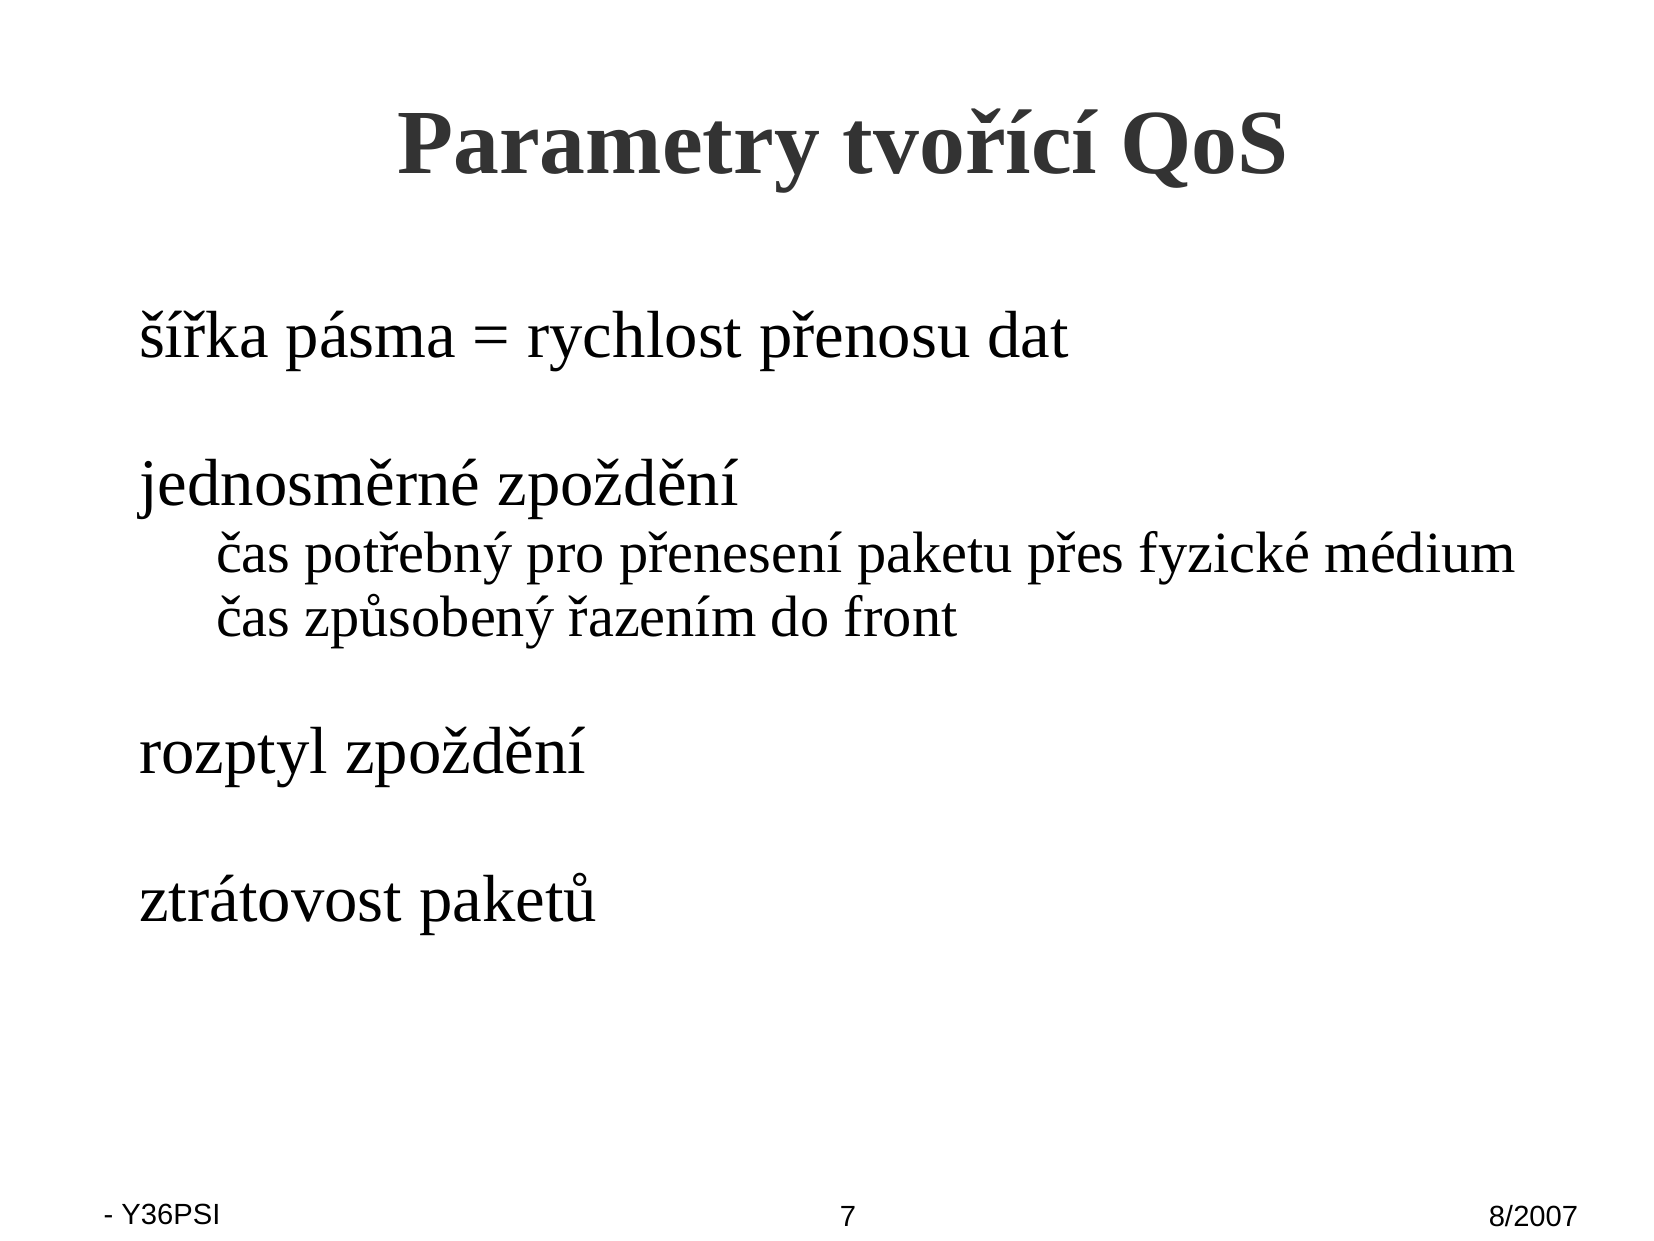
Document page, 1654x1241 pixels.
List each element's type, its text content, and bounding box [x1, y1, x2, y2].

title Parametry tvořící QoS [210, 38, 1478, 247]
list šířka pásma = rychlost přenosu dat jednosměrné zpoždění čas potřebný pro přenesení paketu přes fyzické médium čas způsobený řazením do front rozptyl zpoždění ztrátovost paketů [121, 297, 1623, 1126]
